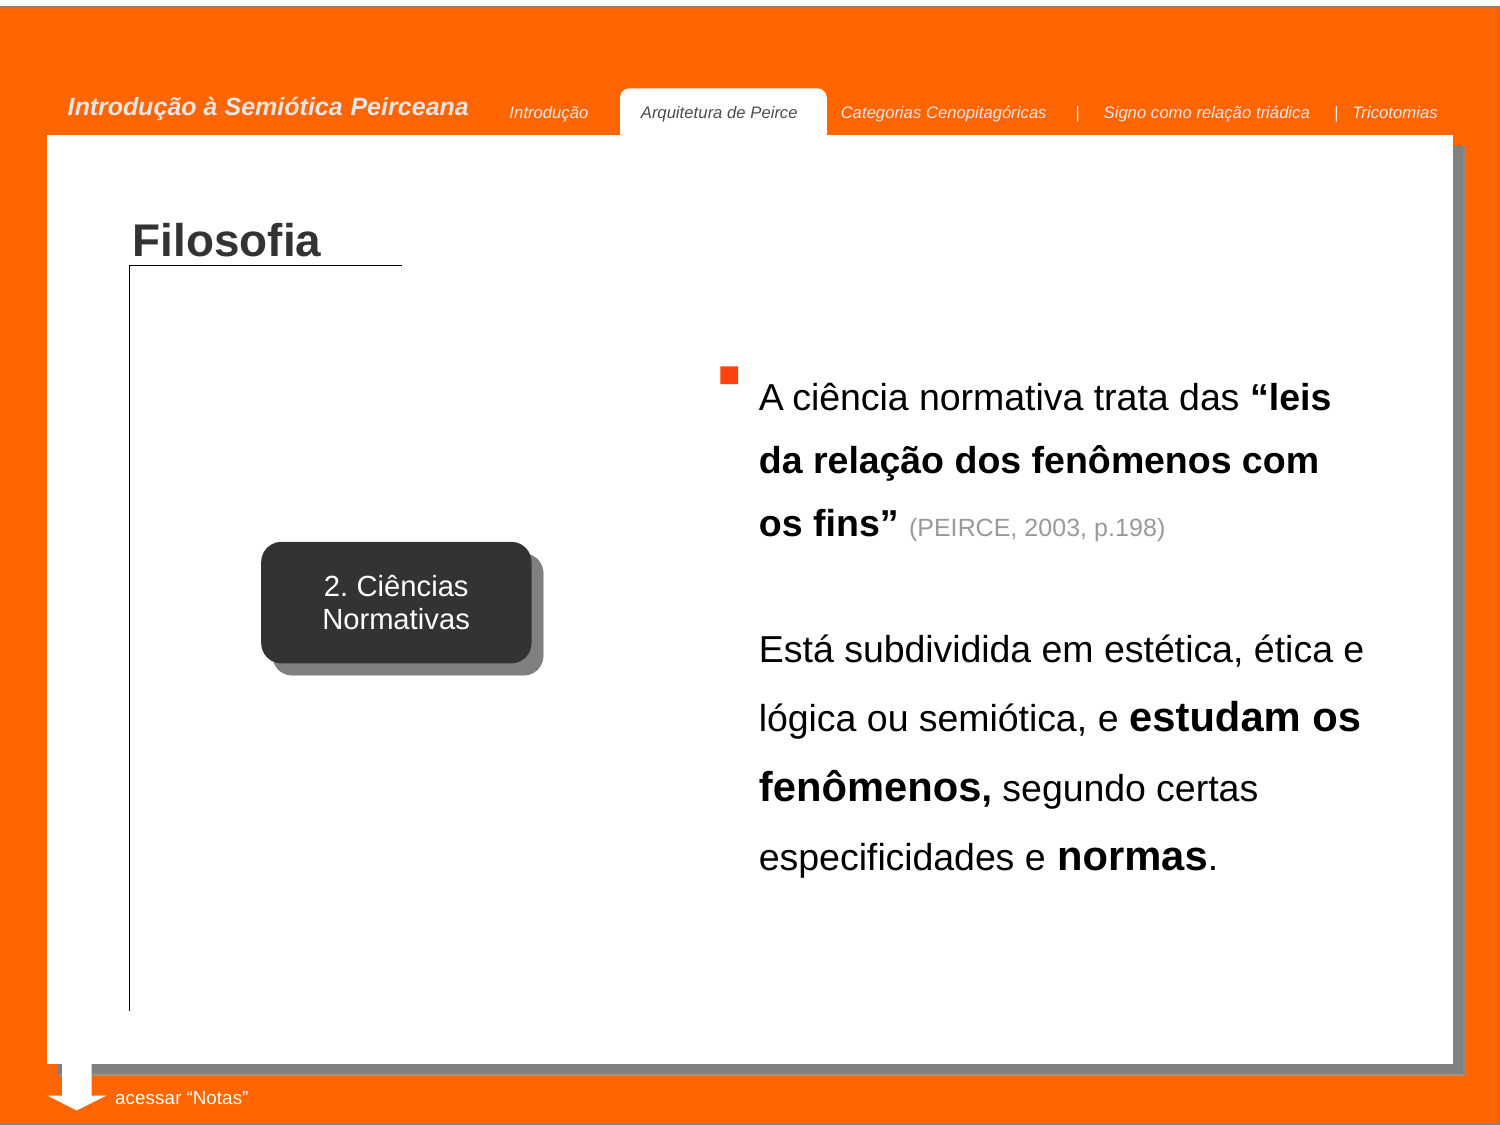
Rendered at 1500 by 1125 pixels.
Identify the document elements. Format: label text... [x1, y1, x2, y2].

text_box 2. Ciências Normativas [261, 541, 532, 664]
text_box Filosofia [118, 207, 337, 276]
text_box A ciência normativa trata das “leis da relação dos fenômenos com os fins” (PEIRCE, 2003, p.198) Está subdividida em estética, ética e lógica ou semiótica, e estudam os fenômenos, segundo certas especificidades e normas. [744, 348, 1388, 876]
text_box acessar “Notas” [100, 1080, 278, 1116]
text_box [47, 1051, 100, 1111]
text_box [720, 366, 739, 385]
text_box Filosofia [130, 266, 337, 276]
